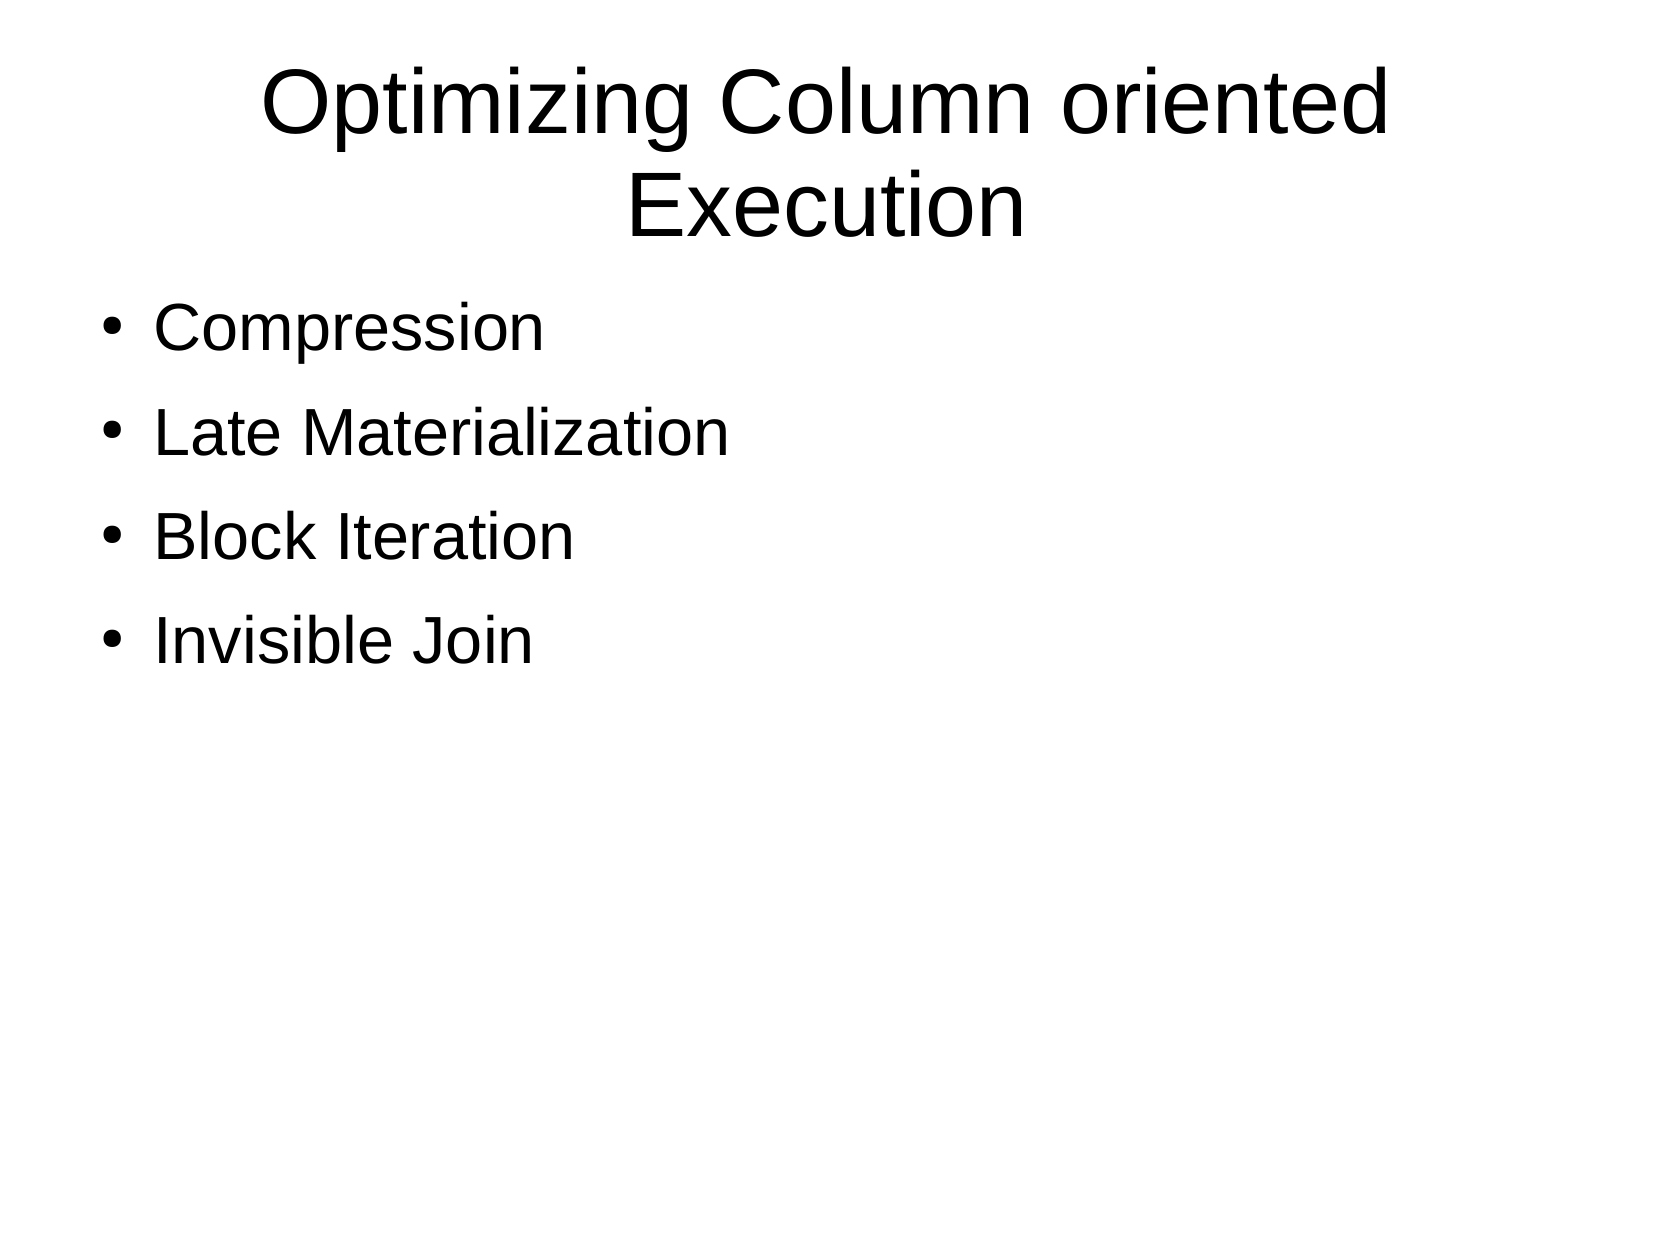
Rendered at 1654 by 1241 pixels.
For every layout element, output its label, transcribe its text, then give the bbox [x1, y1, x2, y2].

list Compression Late Materialization Block Iteration Invisible Join [82, 290, 1571, 1109]
title Optimizing Column oriented Execution [82, 50, 1571, 256]
